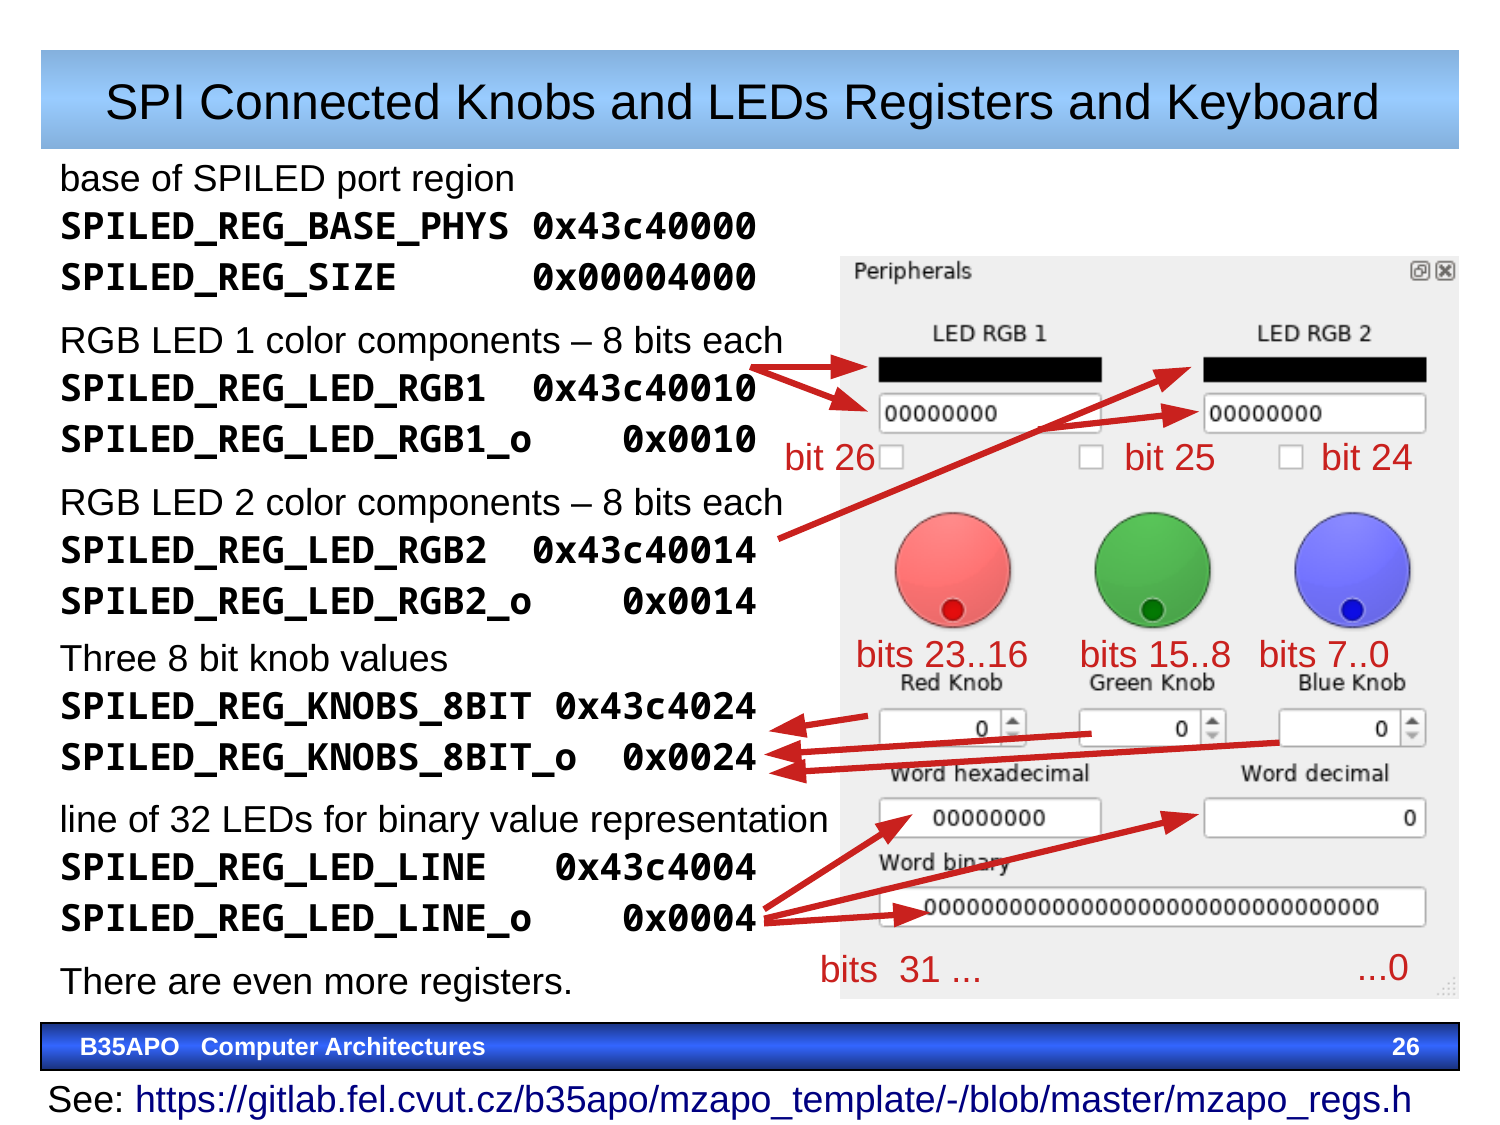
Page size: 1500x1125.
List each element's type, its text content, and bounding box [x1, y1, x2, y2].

text_box bit 24 [1306, 429, 1450, 487]
text_box ...0 [1342, 939, 1441, 1039]
text_box bits 23..16 [841, 625, 1064, 725]
text_box bit 26 [769, 429, 913, 487]
text_box base of SPILED port region SPILED_REG_BASE_PHYS 0x43c40000 SPILED_REG_SIZE 0x00004000 RGB LED 1 color components – 8 bits each SPILED_REG_LED_RGB1 0x43c40010 SPILED_REG_LED_RGB1_o 0x0010 RGB LED 2 color components – 8 bits each SPILED_REG_LED_RGB2 0x43c40014 SPILED_REG_LED_RGB2_o 0x0014 Three 8 bit knob values SPILED_REG_KNOBS_8BIT 0x43c4024 SPILED_REG_KNOBS_8BIT_o 0x0024 line of 32 LEDs for binary value representation SPILED_REG_LED_LINE 0x43c4004 SPILED_REG_LED_LINE_o 0x0004 There are even more registers. [44, 150, 1468, 1059]
text_box bit 25 [1109, 429, 1253, 487]
text_box bits 7..0 [1243, 625, 1468, 725]
slide_number <number> [1340, 1059, 1436, 1069]
text_box See: https://gitlab.fel.cvut.cz/b35apo/mzapo_template/-/blob/master/mzapo_regs.h [32, 1070, 1468, 1125]
title SPI Connected Knobs and LEDs Registers and Keyboard [41, 50, 1459, 149]
text_box bits 31 ... [805, 941, 1047, 1040]
footer B35APO Computer Architectures [64, 1059, 1424, 1070]
text_box bits 15..8 [1064, 625, 1243, 725]
